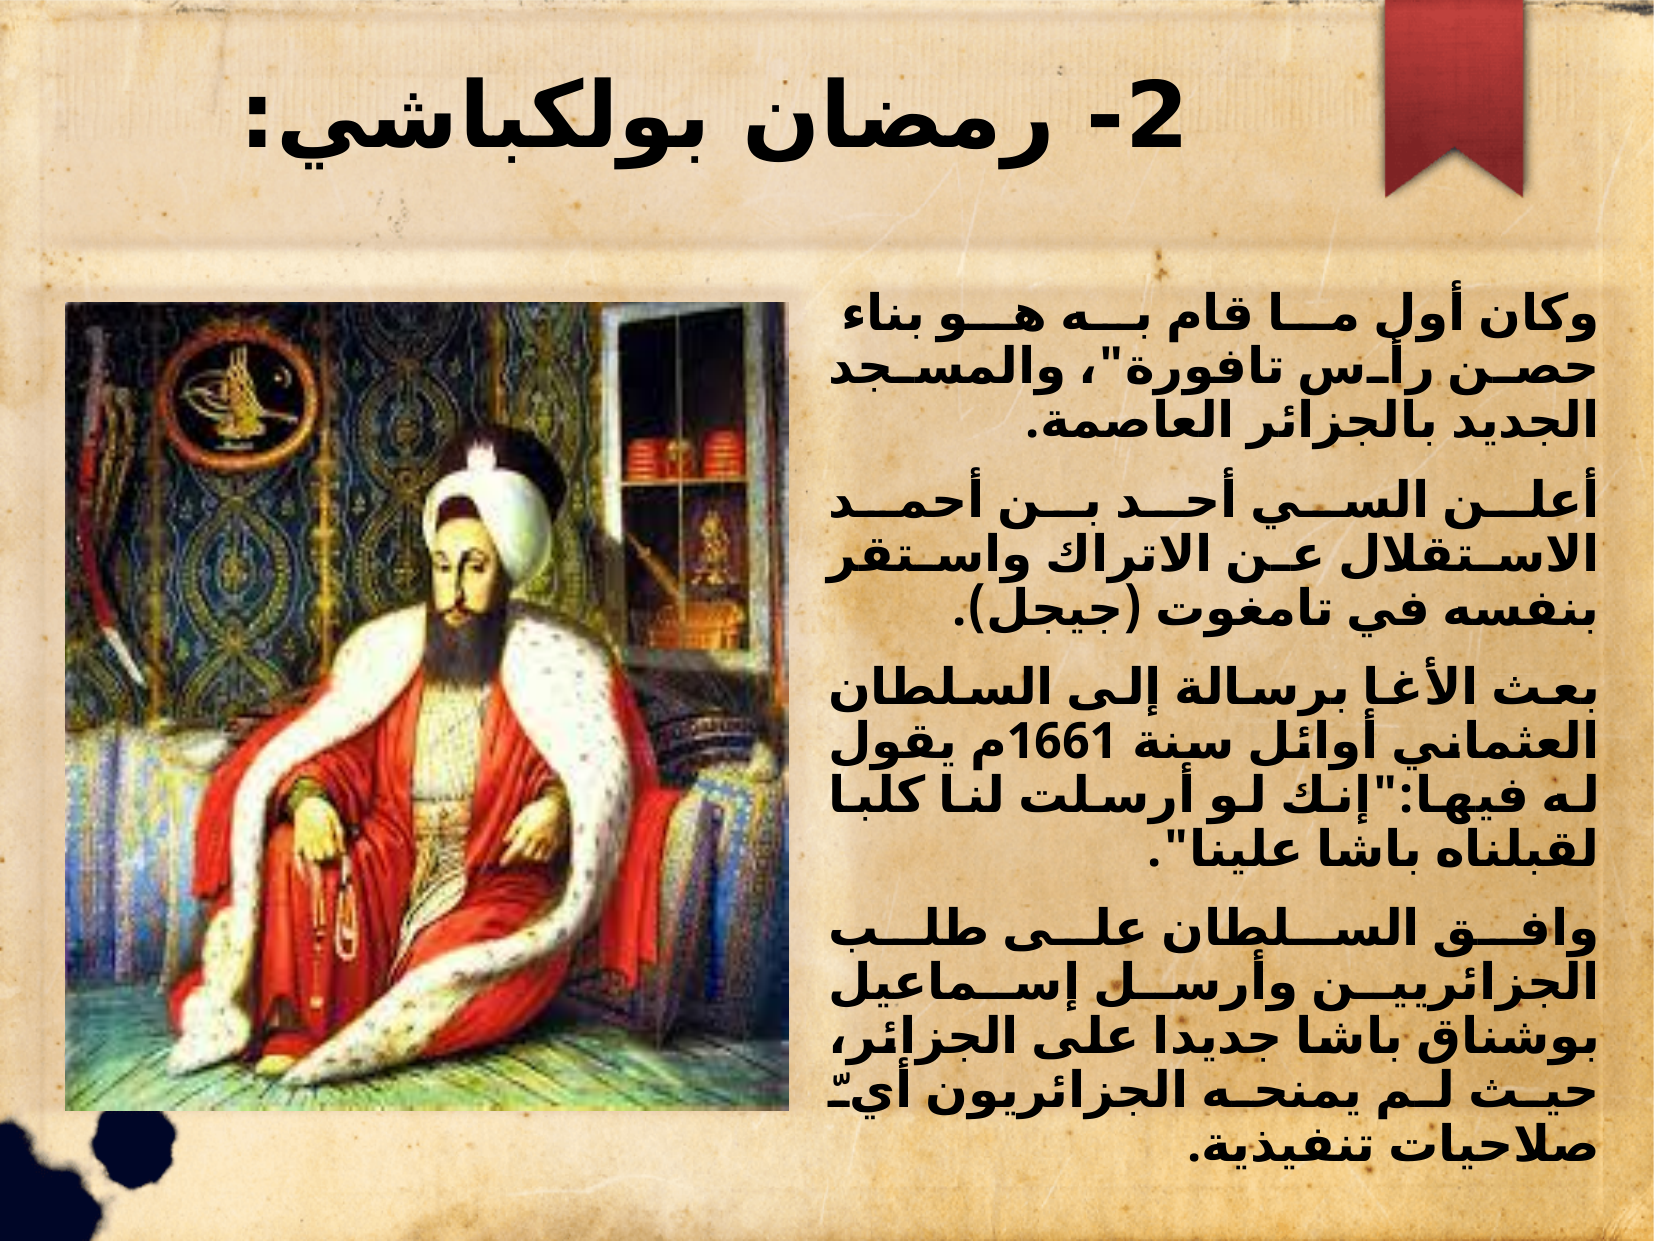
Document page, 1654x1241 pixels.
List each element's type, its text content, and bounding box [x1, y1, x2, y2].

title 2- رمضان بولكباشي: [82, 20, 1347, 266]
picture [65, 302, 789, 1111]
list وكان أول ما قام به هو بناء حصن رأس تافورة"، والمسجد الجديد بالجزائر العاصمة. أعلن السي أحد بن أحمد الاستقلال عن الاتراك واستقر بنفسه في تامغوت (جيجل). بعث الأغا برسالة إلى السلطان العثماني أوائل سنة 1661م يقول له فيها:"إنك لو أرسلت لنا كلبا لقبلناه باشا علينا". وافق السلطان على طلب الجزائريين وأرسل إسماعيل بوشناق باشا جديدا على الجزائر، حيث لم يمنحه الجزائريون أيّ صلاحيات تنفيذية. [828, 286, 1600, 1204]
